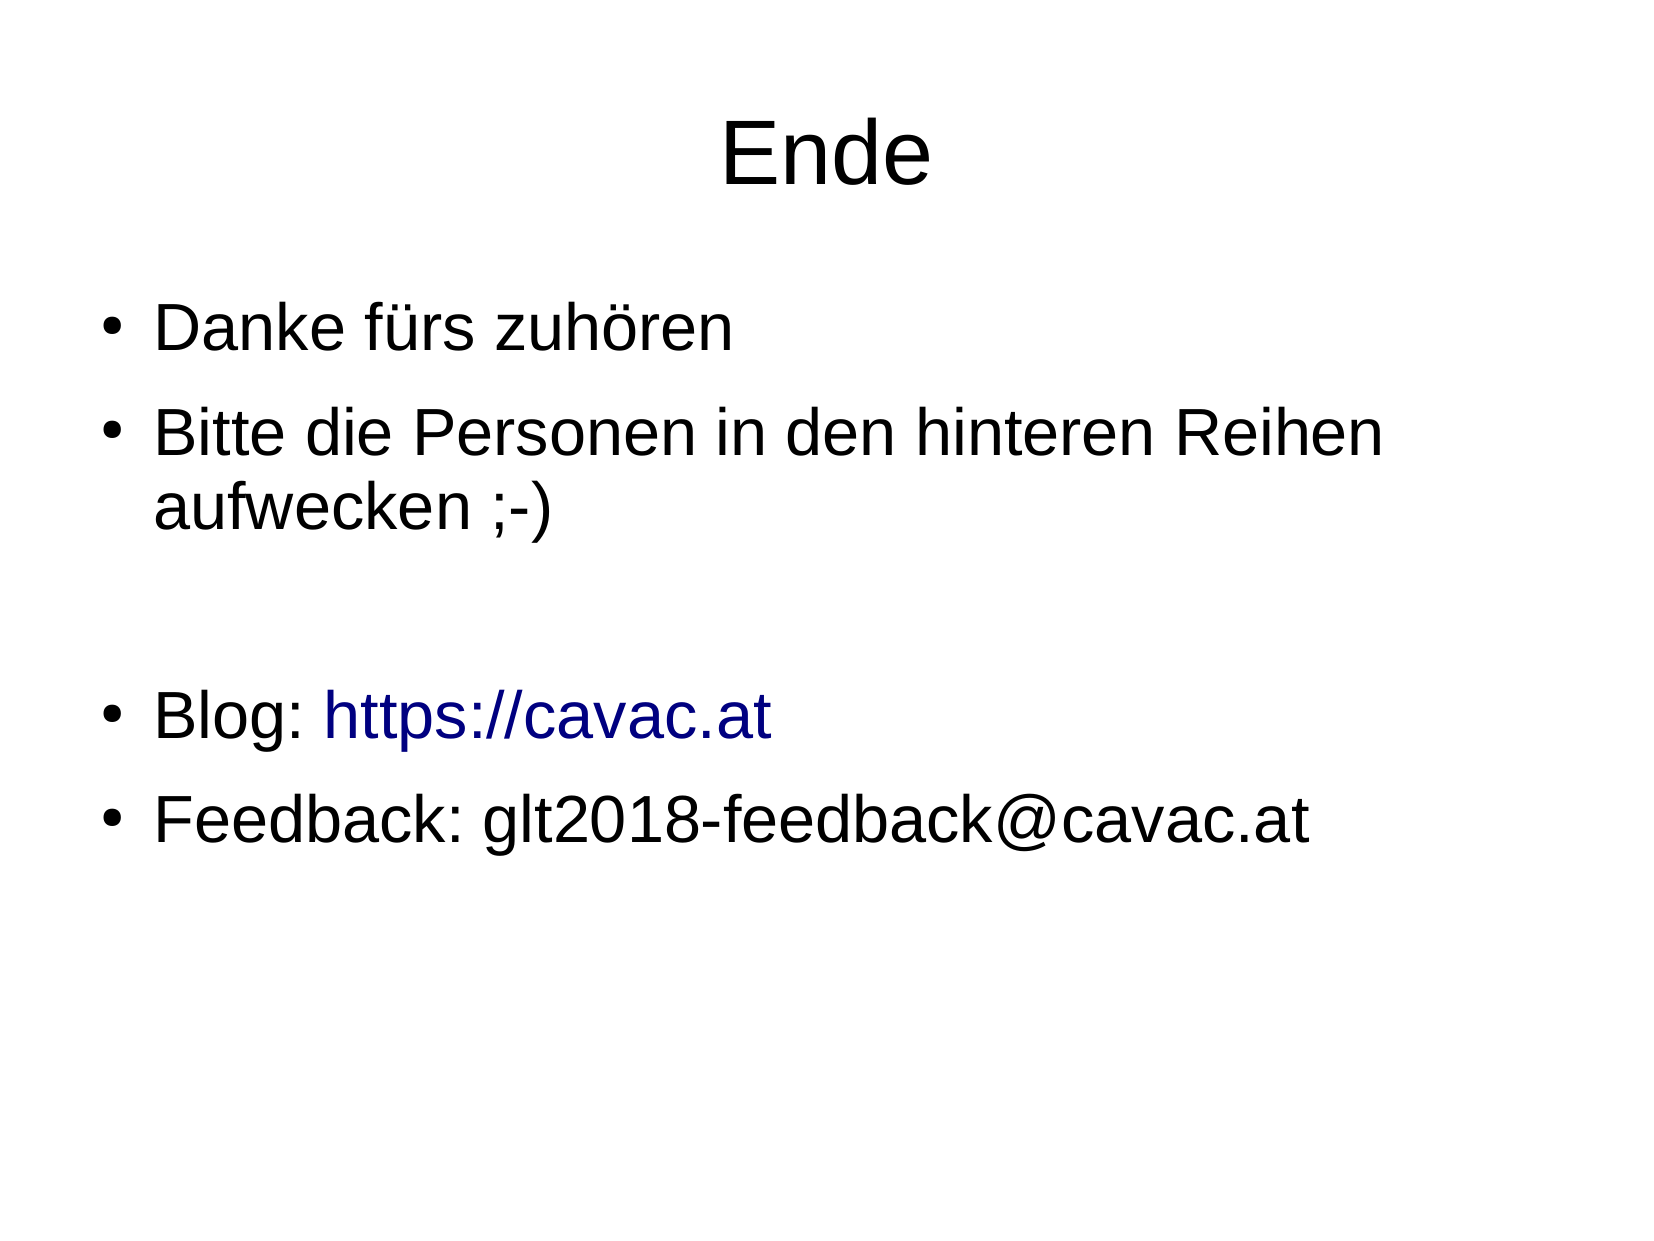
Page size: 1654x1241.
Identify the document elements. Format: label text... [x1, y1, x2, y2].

list Danke fürs zuhören Bitte die Personen in den hinteren Reihen aufwecken ;-) Blog: https://cavac.at Feedback: glt2018-feedback@cavac.at [82, 290, 1571, 1010]
title Ende [82, 49, 1571, 257]
